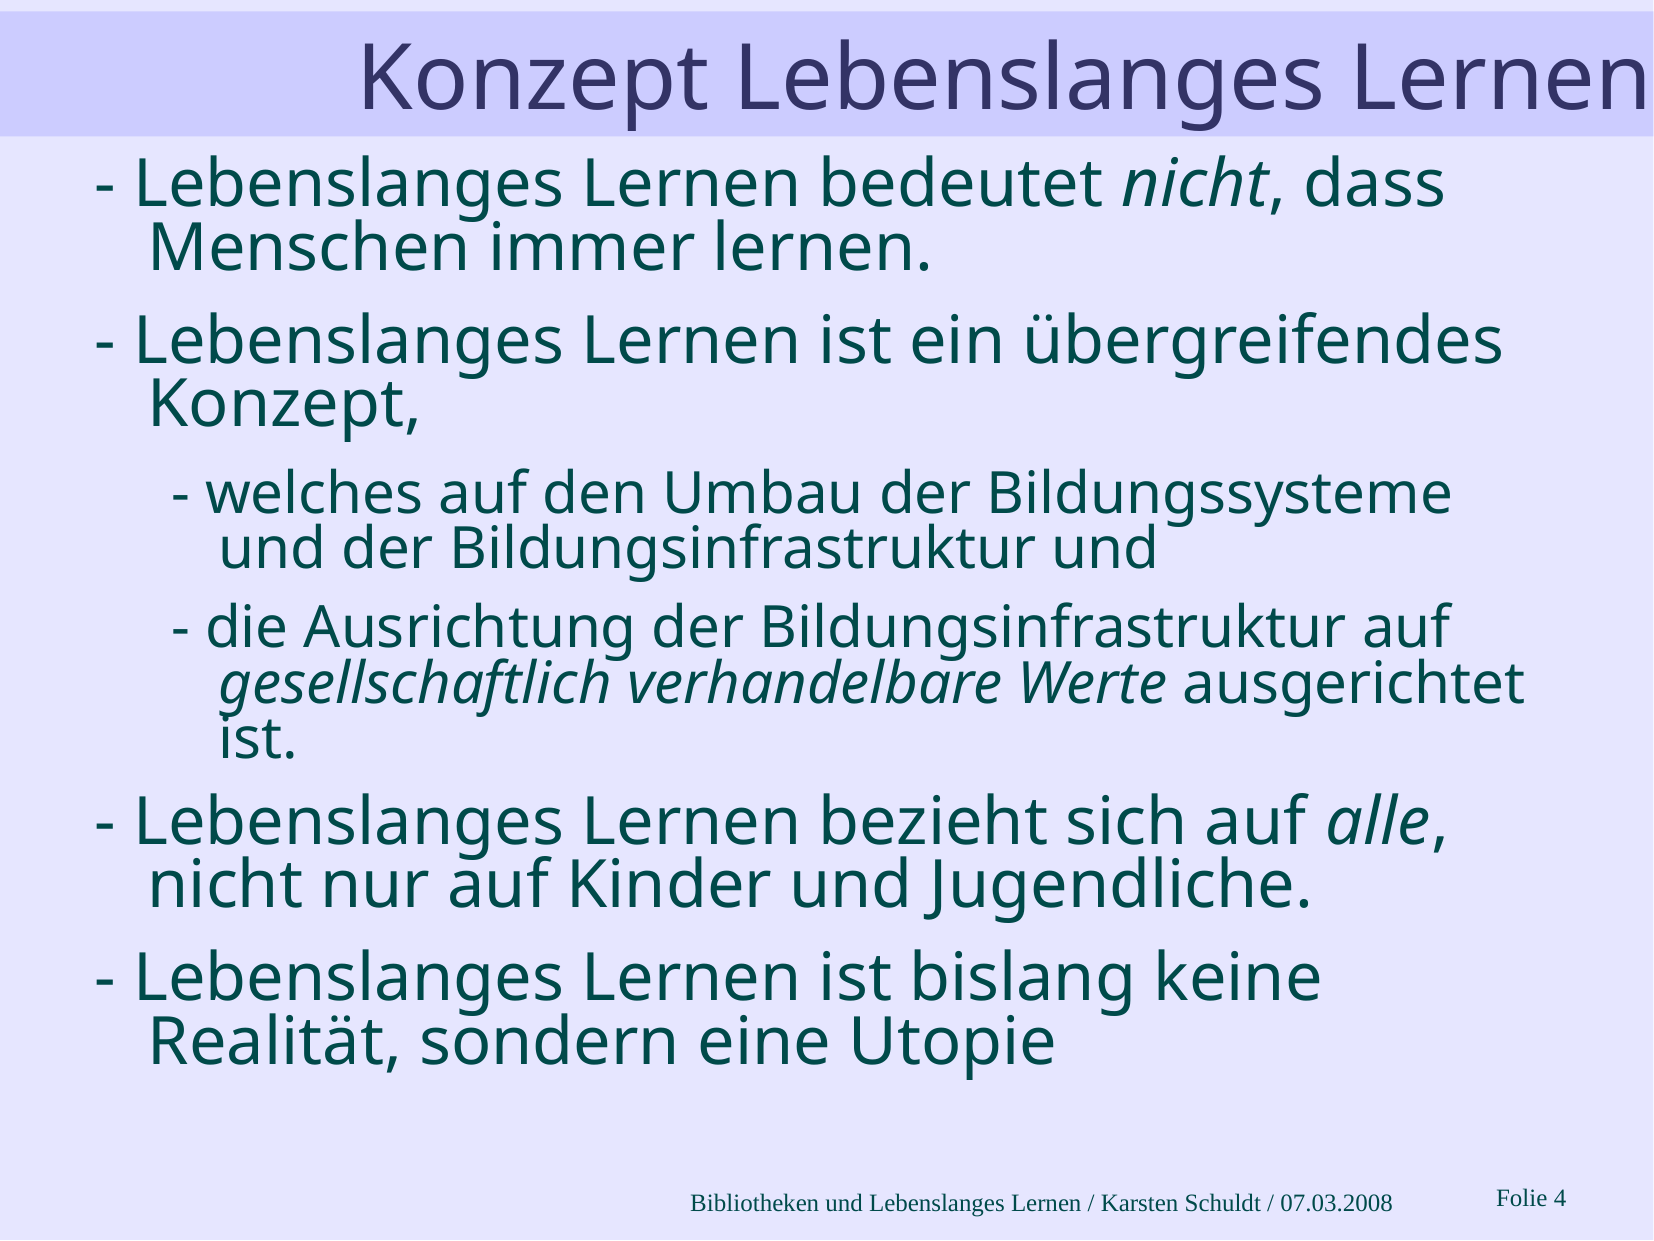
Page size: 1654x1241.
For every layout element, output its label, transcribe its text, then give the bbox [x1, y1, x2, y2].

list - Lebenslanges Lernen bedeutet nicht, dass Menschen immer lernen. - Lebenslanges Lernen ist ein übergreifendes Konzept, - welches auf den Umbau der Bildungssysteme und der Bildungsinfrastruktur und - die Ausrichtung der Bildungsinfrastruktur auf gesellschaftlich verhandelbare Werte ausgerichtet ist. - Lebenslanges Lernen bezieht sich auf alle, nicht nur auf Kinder und Jugendliche. - Lebenslanges Lernen ist bislang keine Realität, sondern eine Utopie [76, 155, 1565, 1149]
title Konzept Lebenslanges Lernen [0, 0, 1654, 151]
